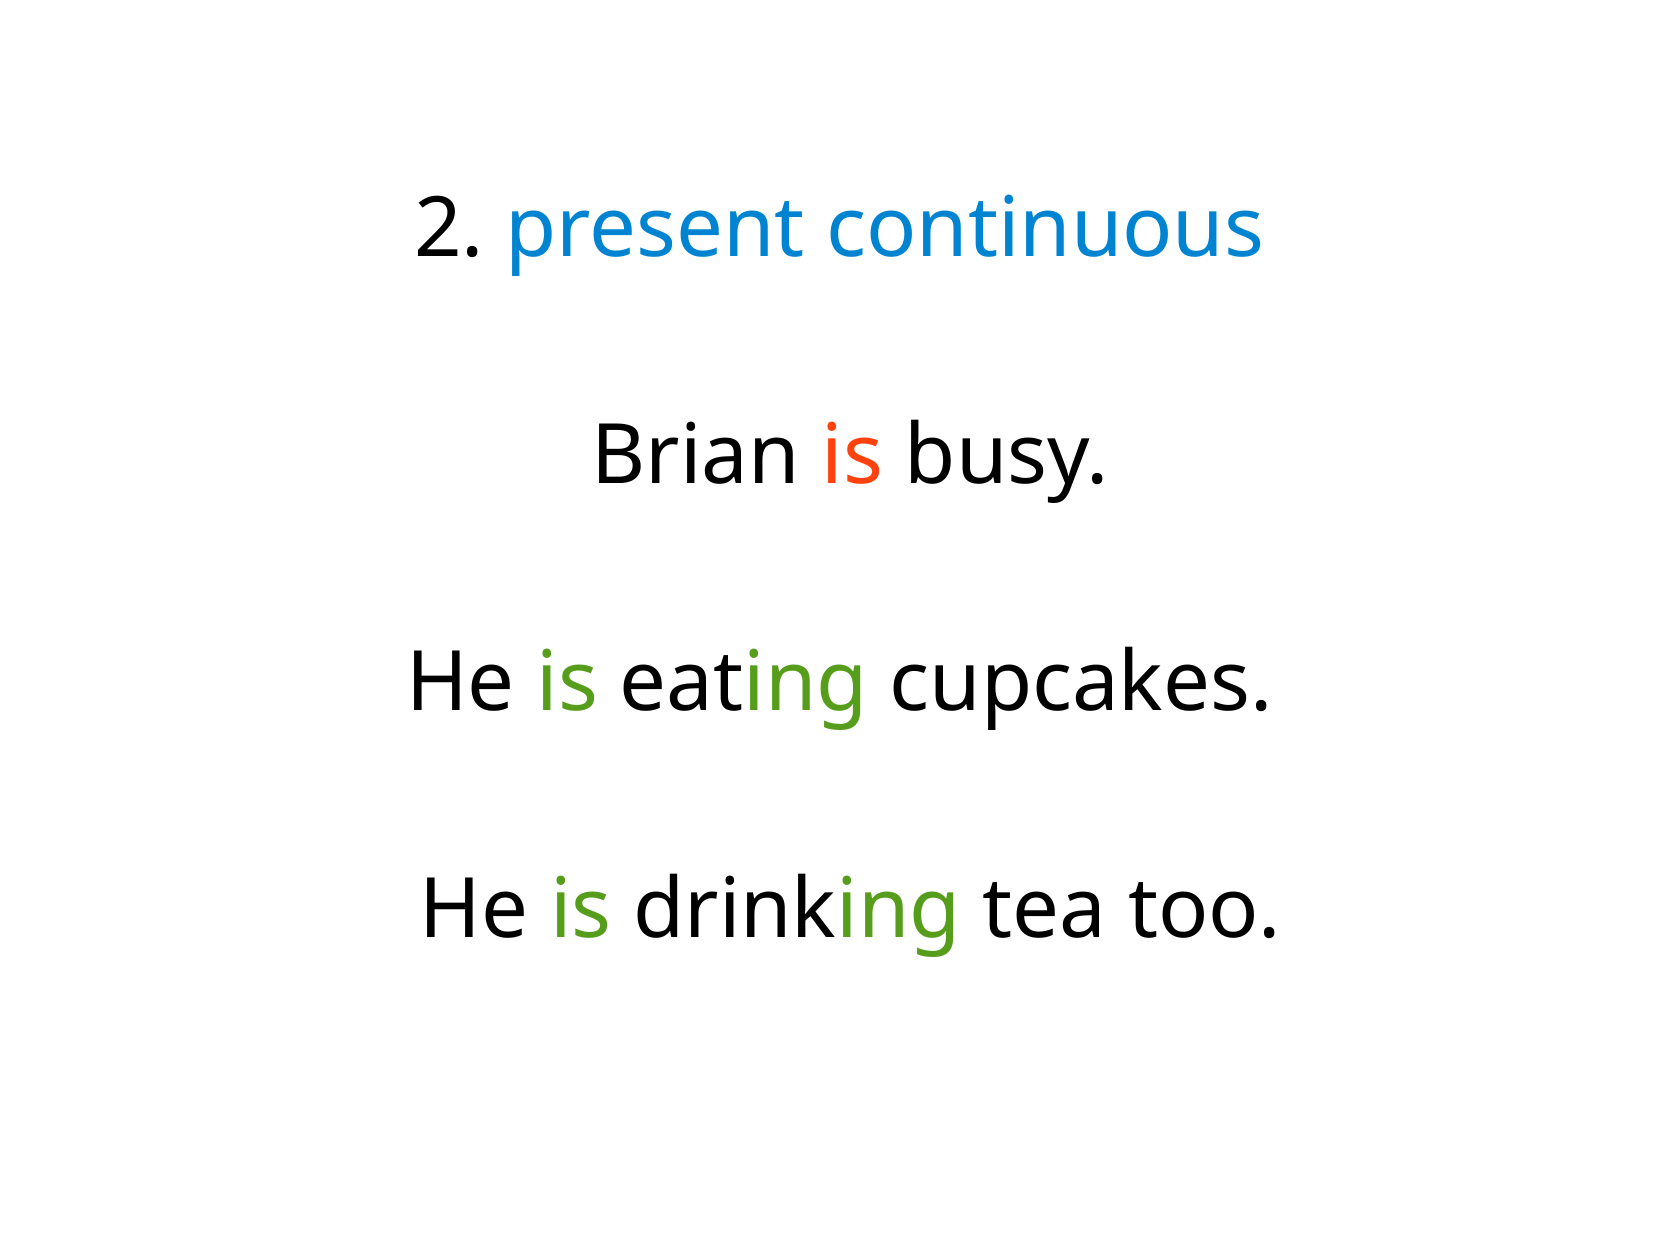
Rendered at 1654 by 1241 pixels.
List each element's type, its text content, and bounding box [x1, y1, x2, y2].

text_box 2. present continuous Brian is busy. He is eating cupcakes. He is drinking tea too. [59, 35, 1642, 1225]
